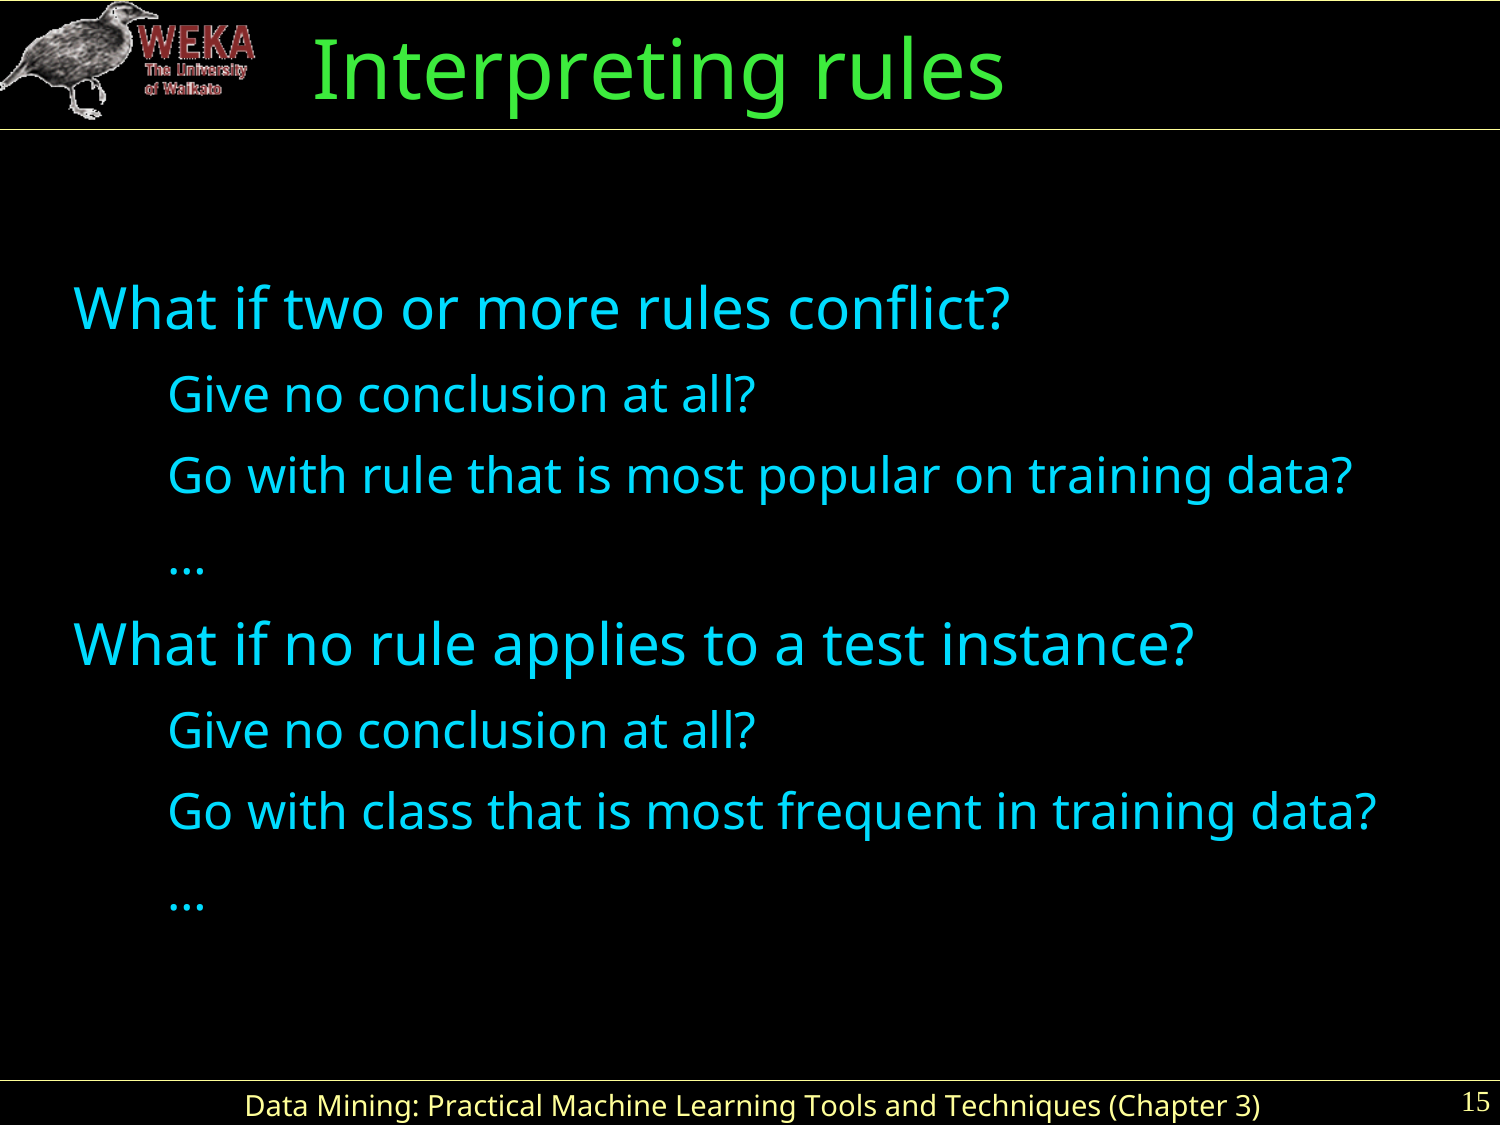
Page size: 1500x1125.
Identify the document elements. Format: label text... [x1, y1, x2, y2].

text_box What if two or more rules conflict? Give no conclusion at all? Go with rule that is most popular on training data? … What if no rule applies to a test instance? Give no conclusion at all? Go with class that is most frequent in training data? … [59, 260, 1477, 936]
title Interpreting rules [297, 0, 1500, 148]
picture [0, 1, 266, 129]
